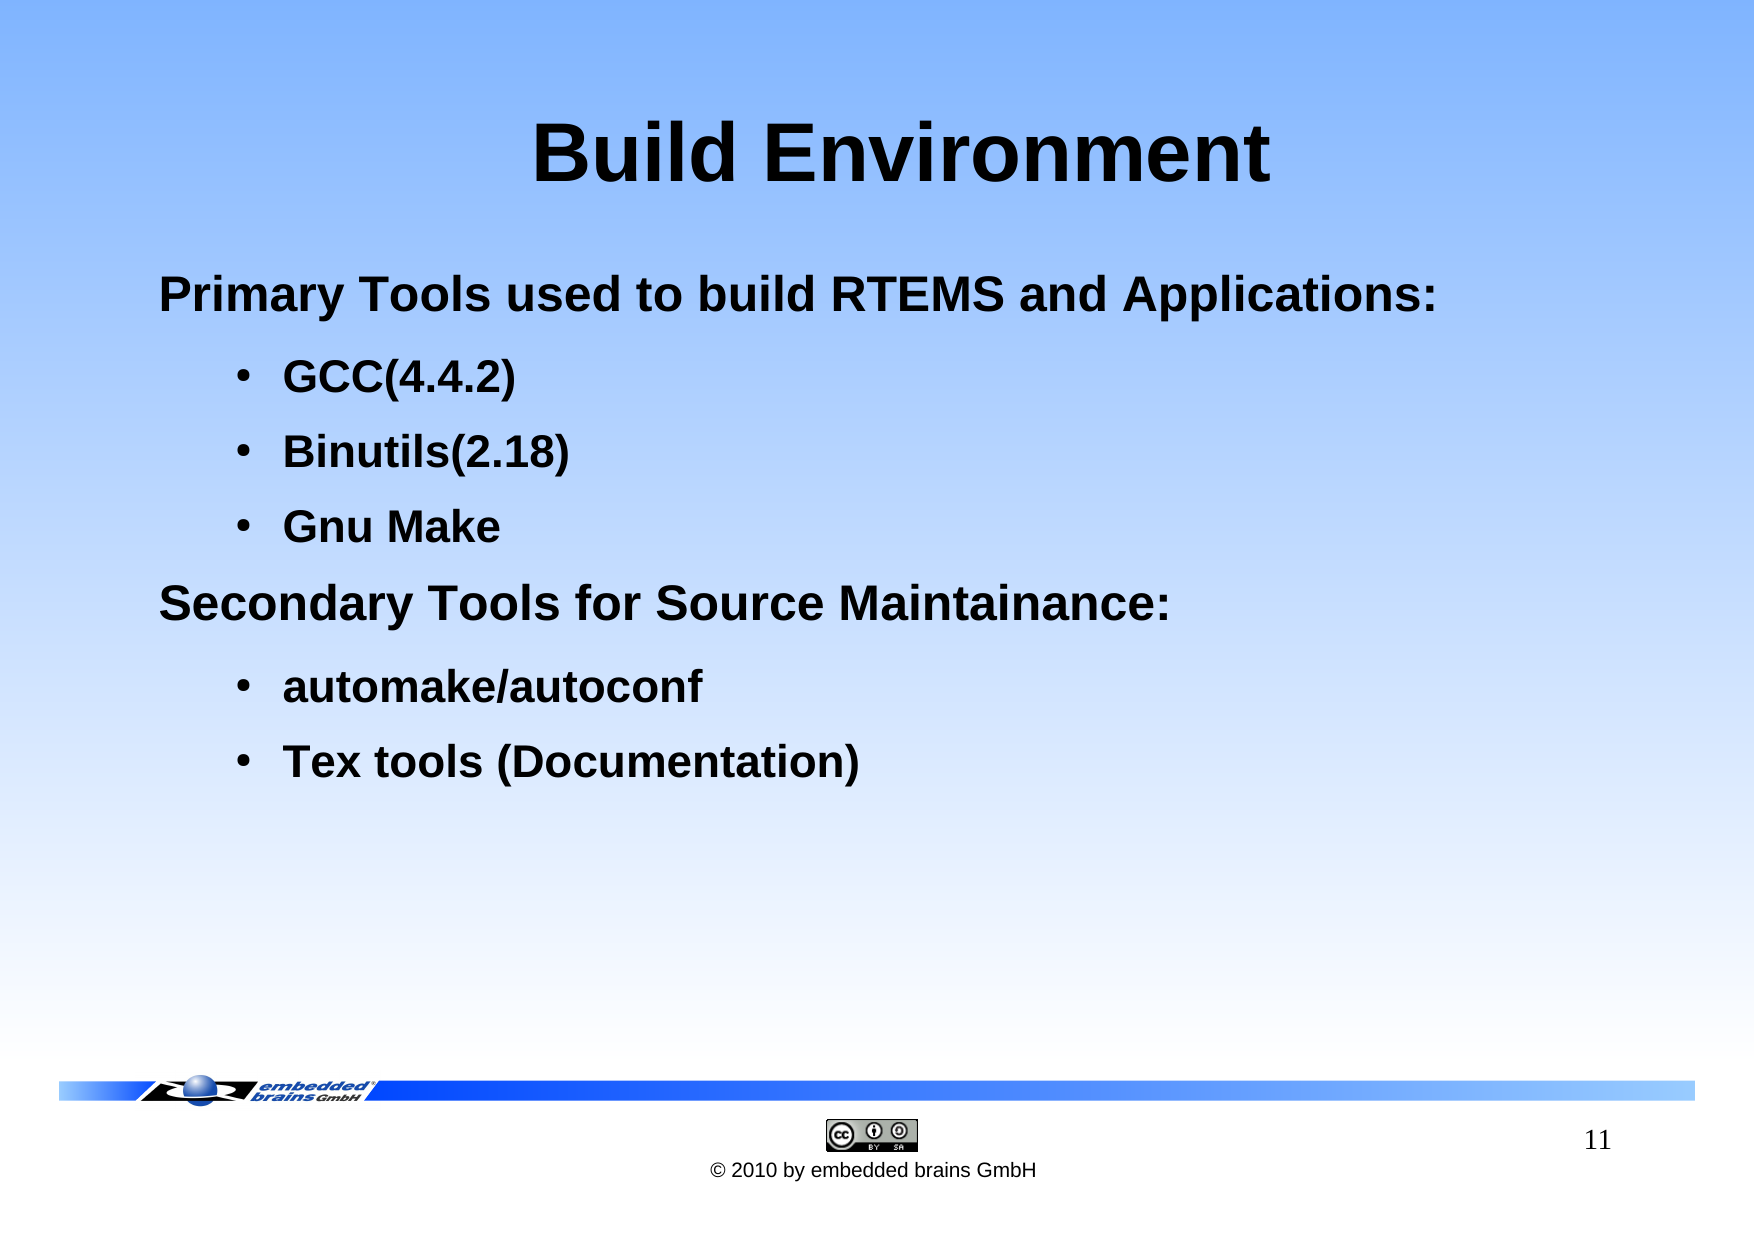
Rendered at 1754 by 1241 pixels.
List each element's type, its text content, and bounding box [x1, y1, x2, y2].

list Primary Tools used to build RTEMS and Applications: GCC(4.4.2) Binutils(2.18) Gnu Make Secondary Tools for Source Maintainance: automake/autoconf Tex tools (Documentation) [140, 265, 1614, 1048]
picture [826, 1119, 918, 1152]
picture [135, 1070, 381, 1111]
title Build Environment [147, 59, 1620, 247]
